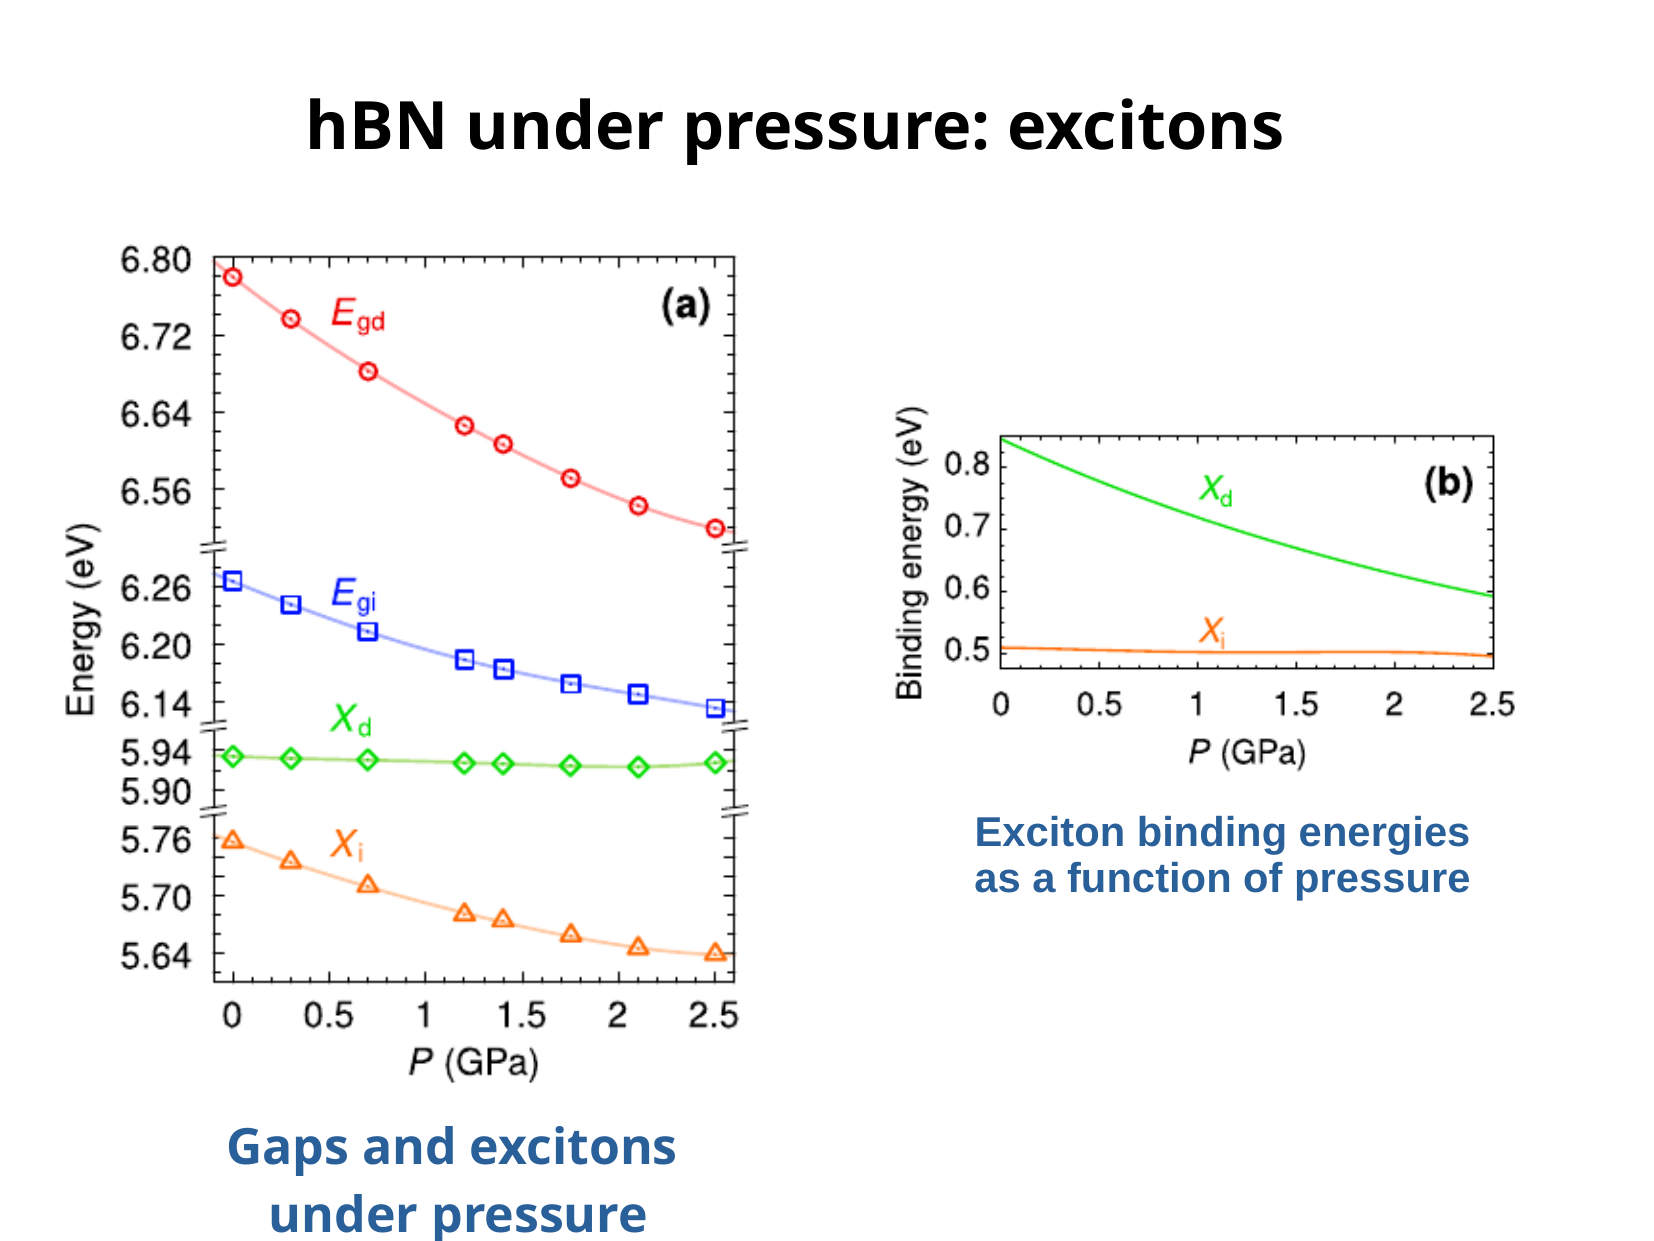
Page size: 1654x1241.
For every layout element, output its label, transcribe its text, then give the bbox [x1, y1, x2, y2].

text_box Exciton binding energies as a function of pressure [930, 801, 1516, 916]
text_box Gaps and excitons under pressure [181, 1103, 736, 1219]
picture [20, 218, 816, 1108]
picture [834, 377, 1566, 796]
title hBN under pressure: excitons [60, 30, 1549, 217]
